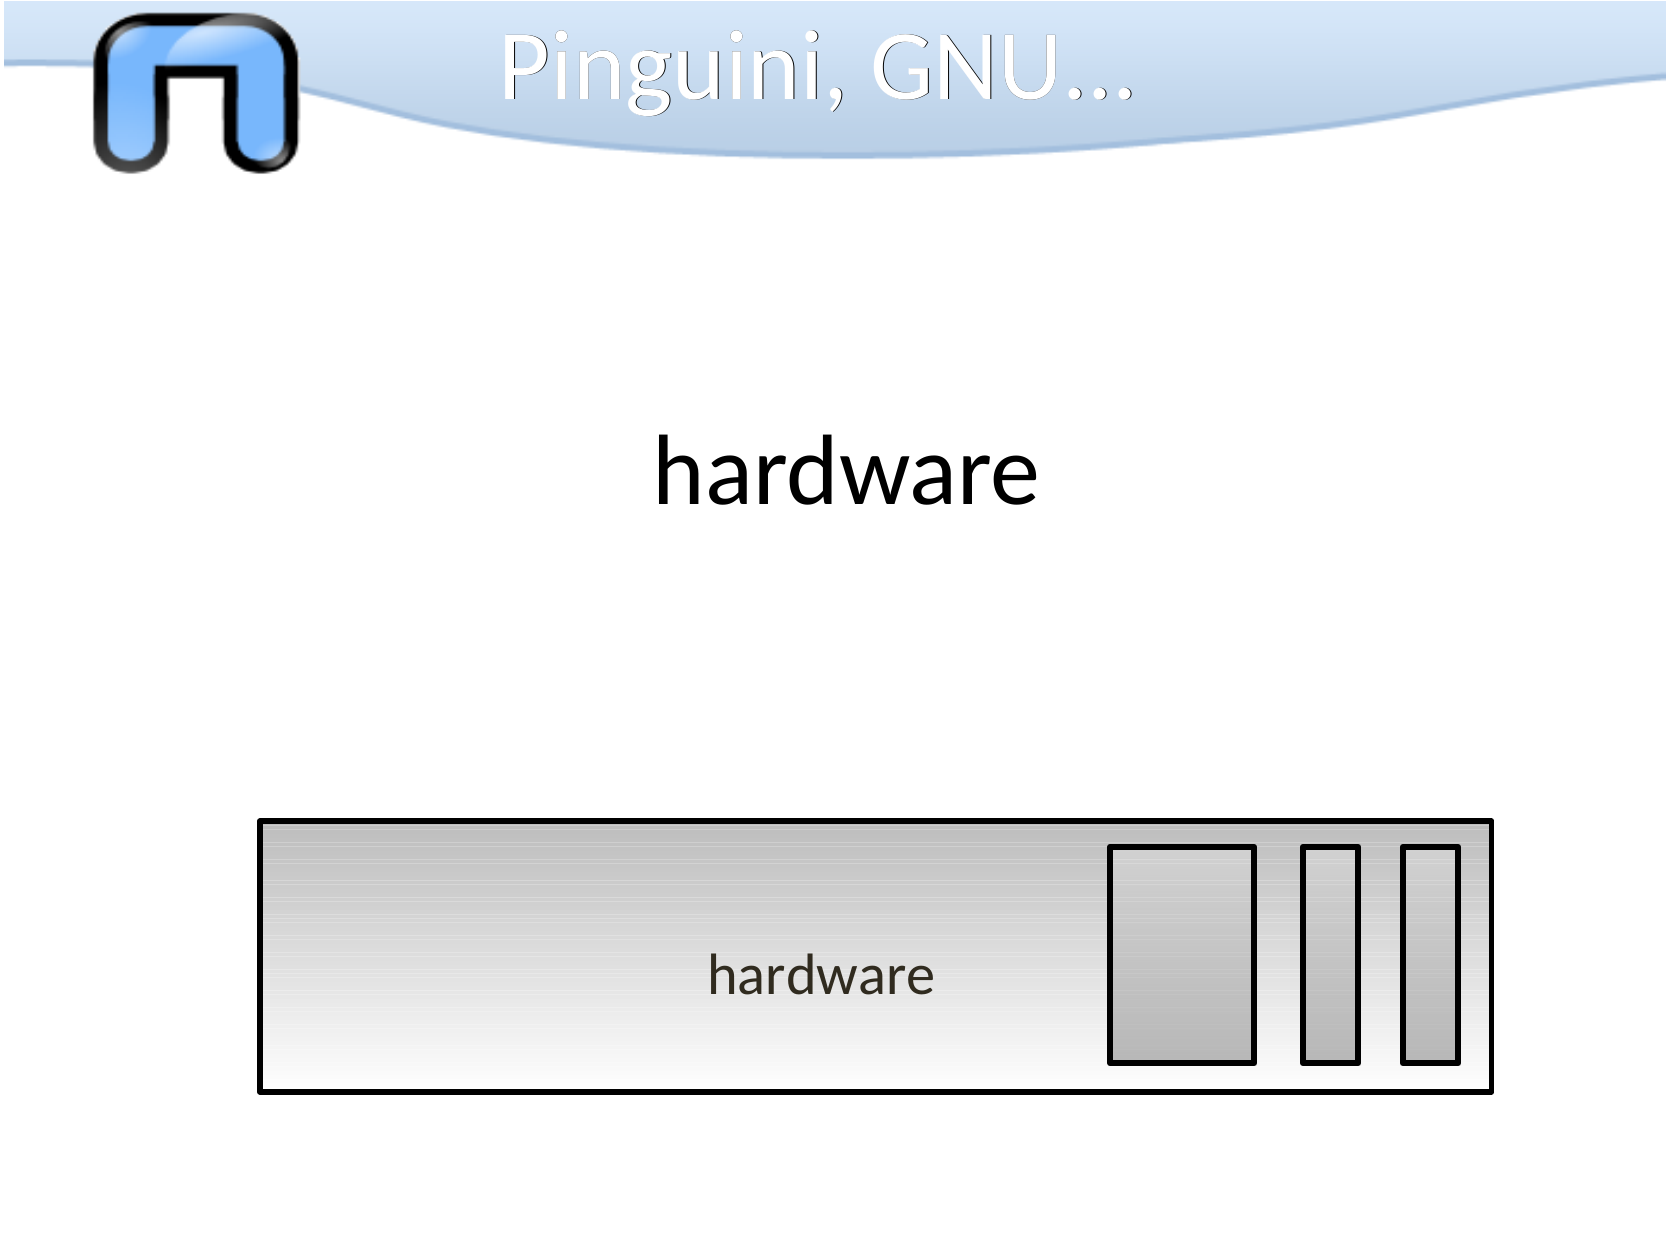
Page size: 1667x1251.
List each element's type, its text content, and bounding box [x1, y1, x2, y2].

text_box Pinguini, GNU... [483, 16, 1279, 166]
title hardware [176, 363, 1518, 596]
picture [0, 0, 1667, 1251]
text_box hardware [692, 943, 973, 1033]
text_box [259, 821, 1492, 1092]
